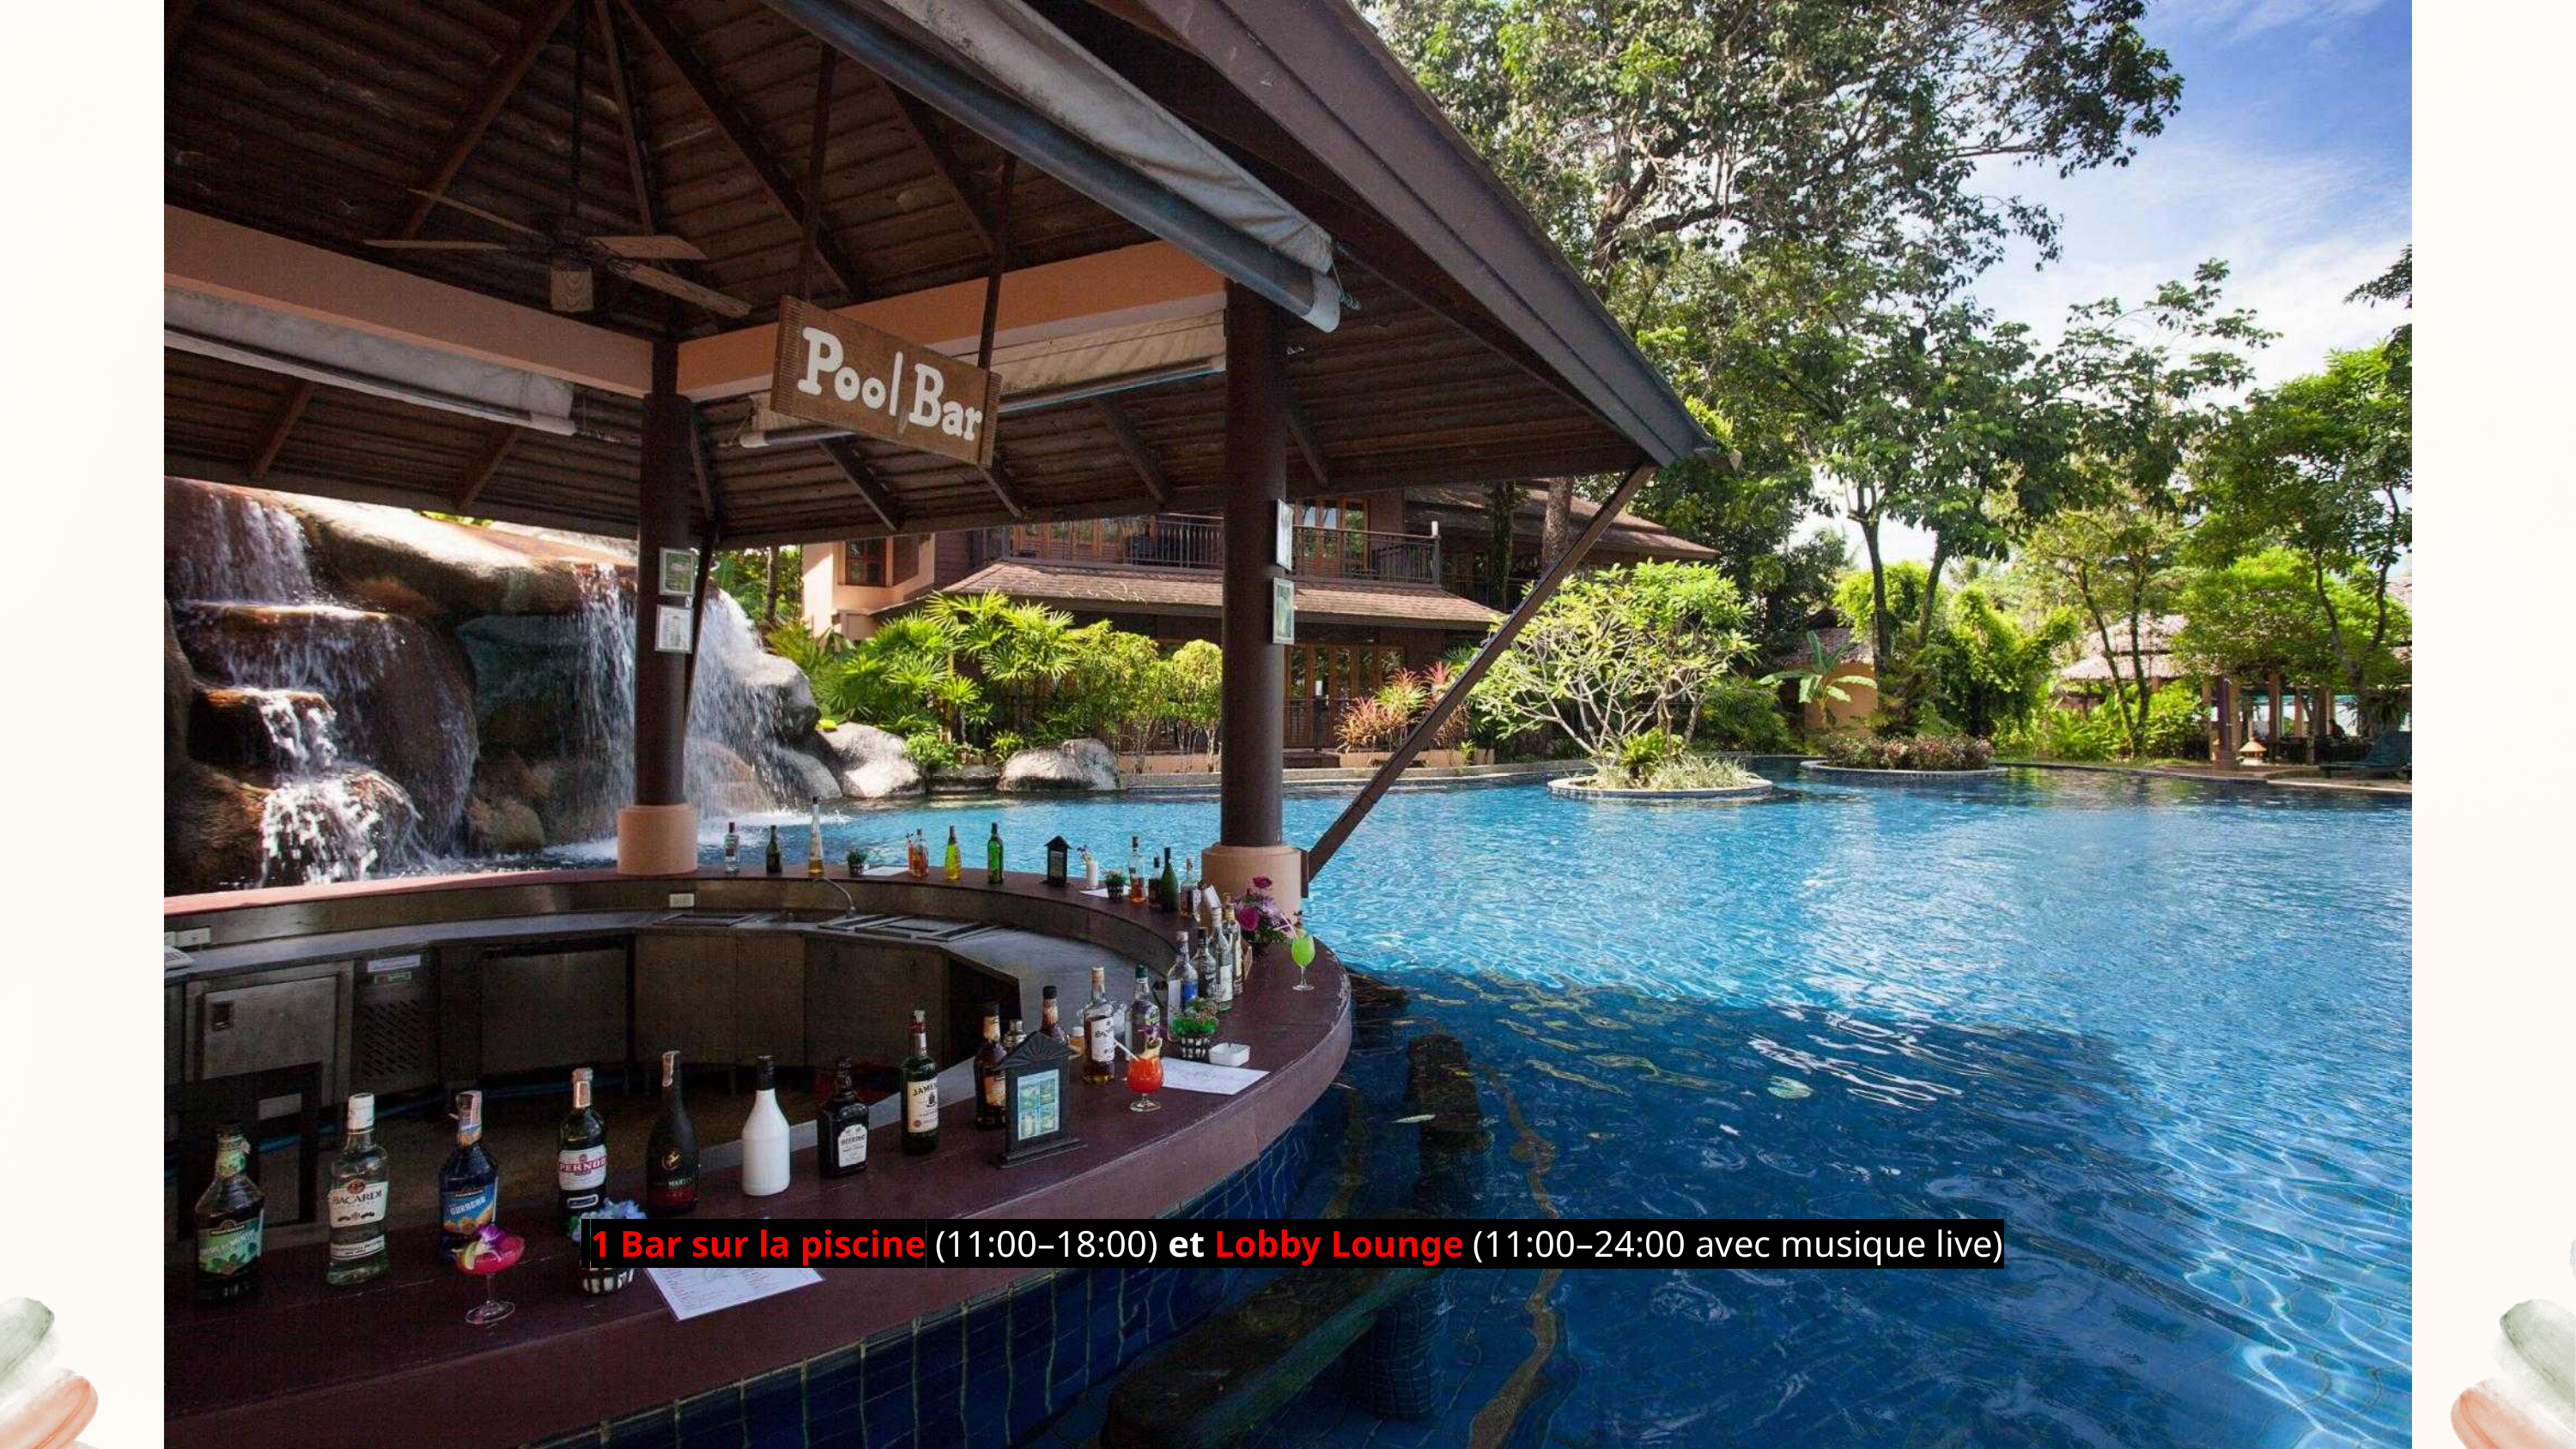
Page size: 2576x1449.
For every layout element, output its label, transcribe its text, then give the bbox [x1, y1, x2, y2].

picture [0, 0, 2576, 1449]
text_box 1 Bar sur la piscine (11:00–18:00) et Lobby Lounge (11:00–24:00 avec musique live) [414, 1212, 2171, 1262]
